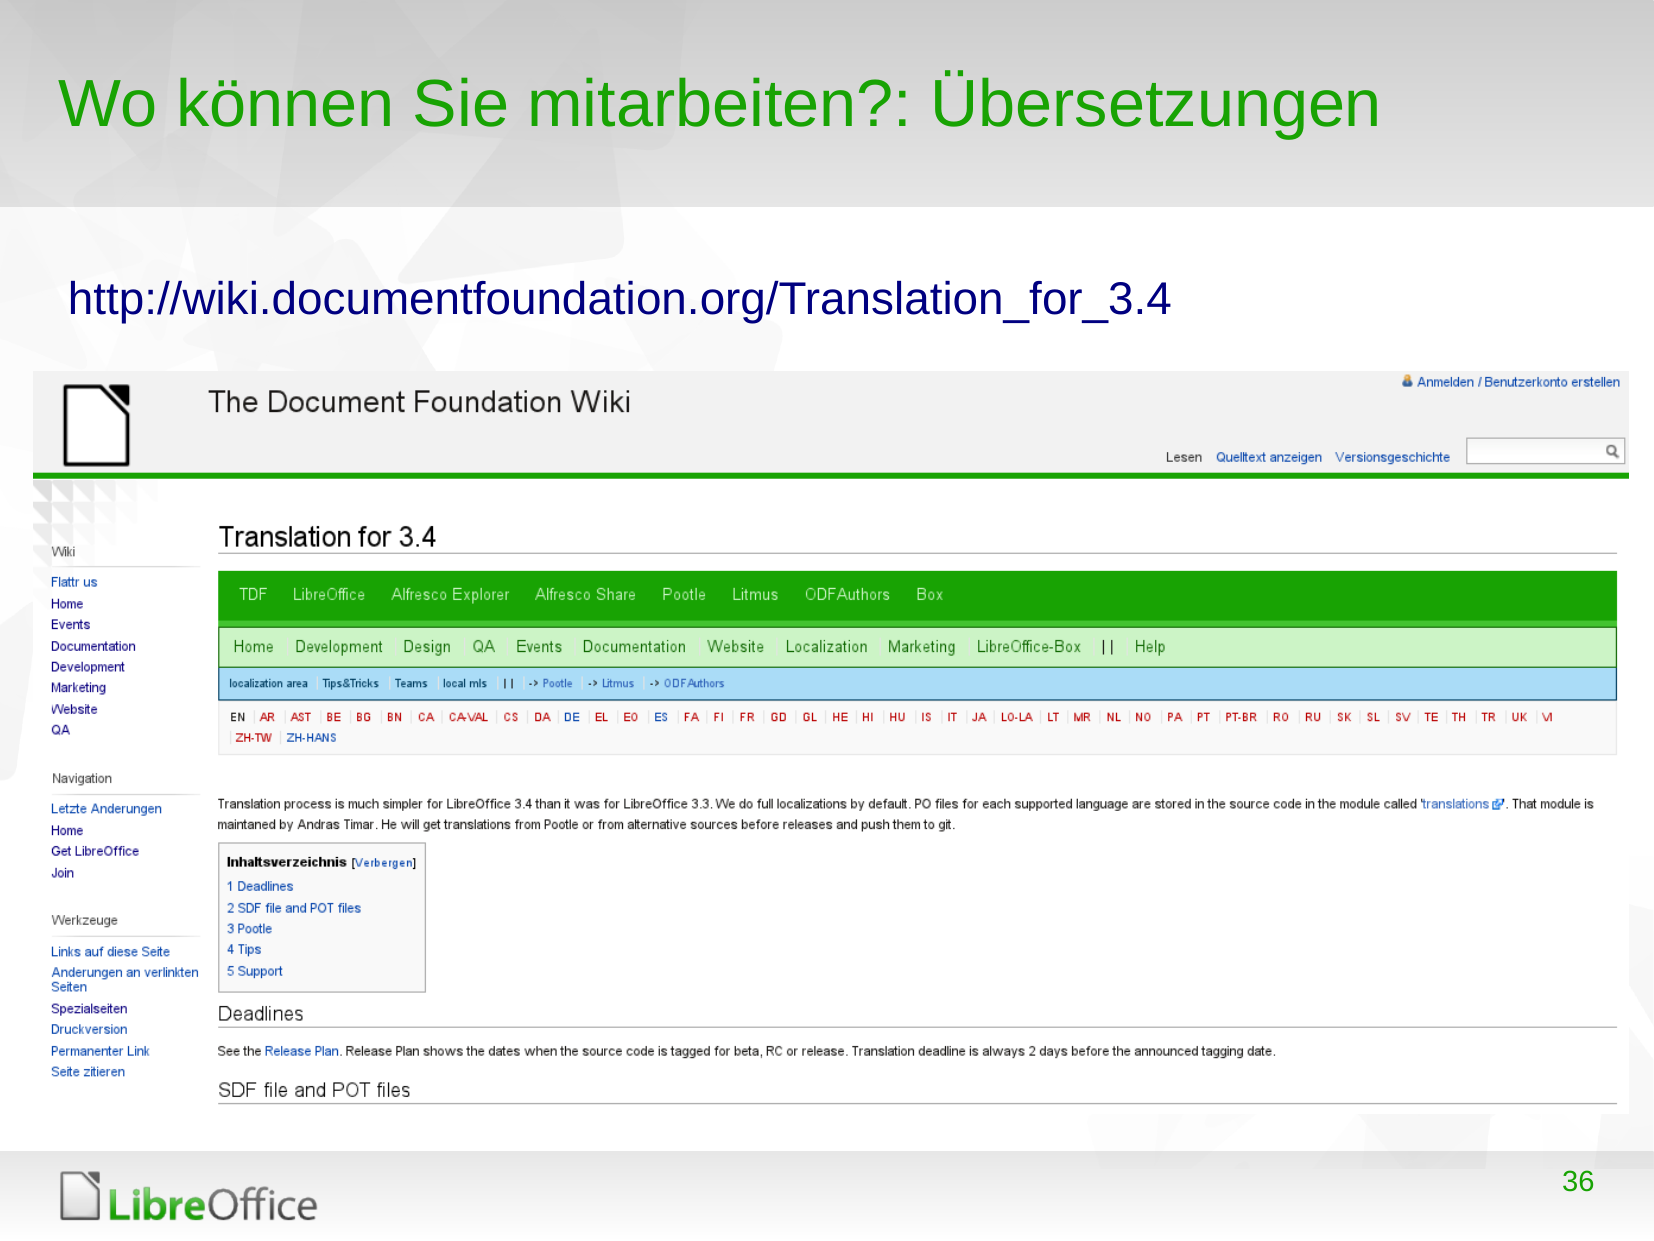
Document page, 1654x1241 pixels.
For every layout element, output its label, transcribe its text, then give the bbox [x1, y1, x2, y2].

text_box http://wiki.documentfoundation.org/Translation_for_3.4 [53, 265, 1188, 332]
title Wo können Sie mitarbeiten?: Übersetzungen [59, 29, 1595, 178]
picture [0, 0, 1654, 1169]
picture [41, 1152, 337, 1240]
